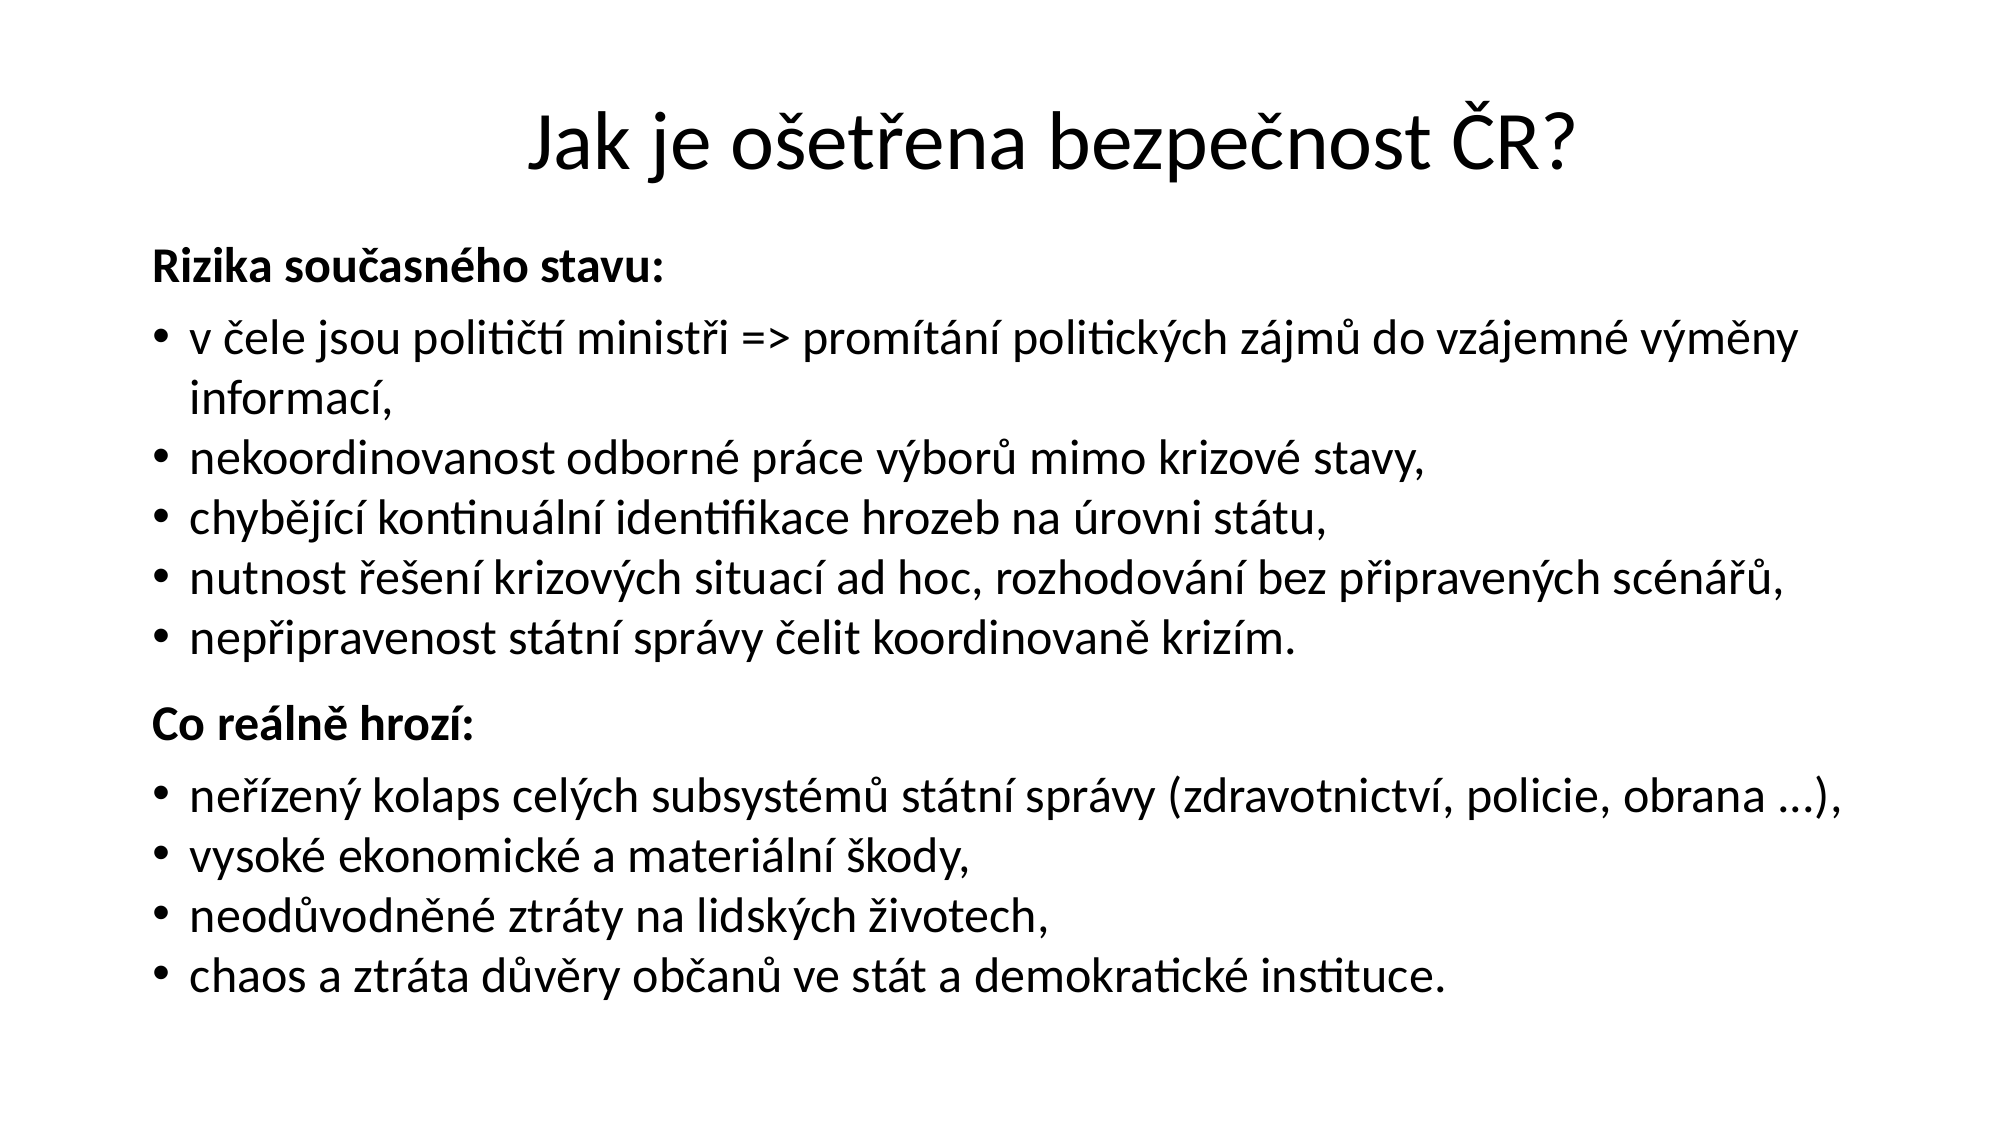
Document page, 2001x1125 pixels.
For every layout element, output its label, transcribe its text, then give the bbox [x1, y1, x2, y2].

title Jak je ošetřena bezpečnost ČR? [137, 59, 1863, 224]
list Rizika současného stavu: v čele jsou političtí ministři => promítání politických zájmů do vzájemné výměny informací, nekoordinovanost odborné práce výborů mimo krizové stavy, chybějící kontinuální identifikace hrozeb na úrovni státu, nutnost řešení krizových situací ad hoc, rozhodování bez připravených scénářů, nepřipravenost státní správy čelit koordinovaně krizím. Co reálně hrozí: neřízený kolaps celých subsystémů státní správy (zdravotnictví, policie, obrana ...), vysoké ekonomické a materiální škody, neodůvodněné ztráty na lidských životech, chaos a ztráta důvěry občanů ve stát a demokratické instituce. [137, 224, 1863, 1001]
